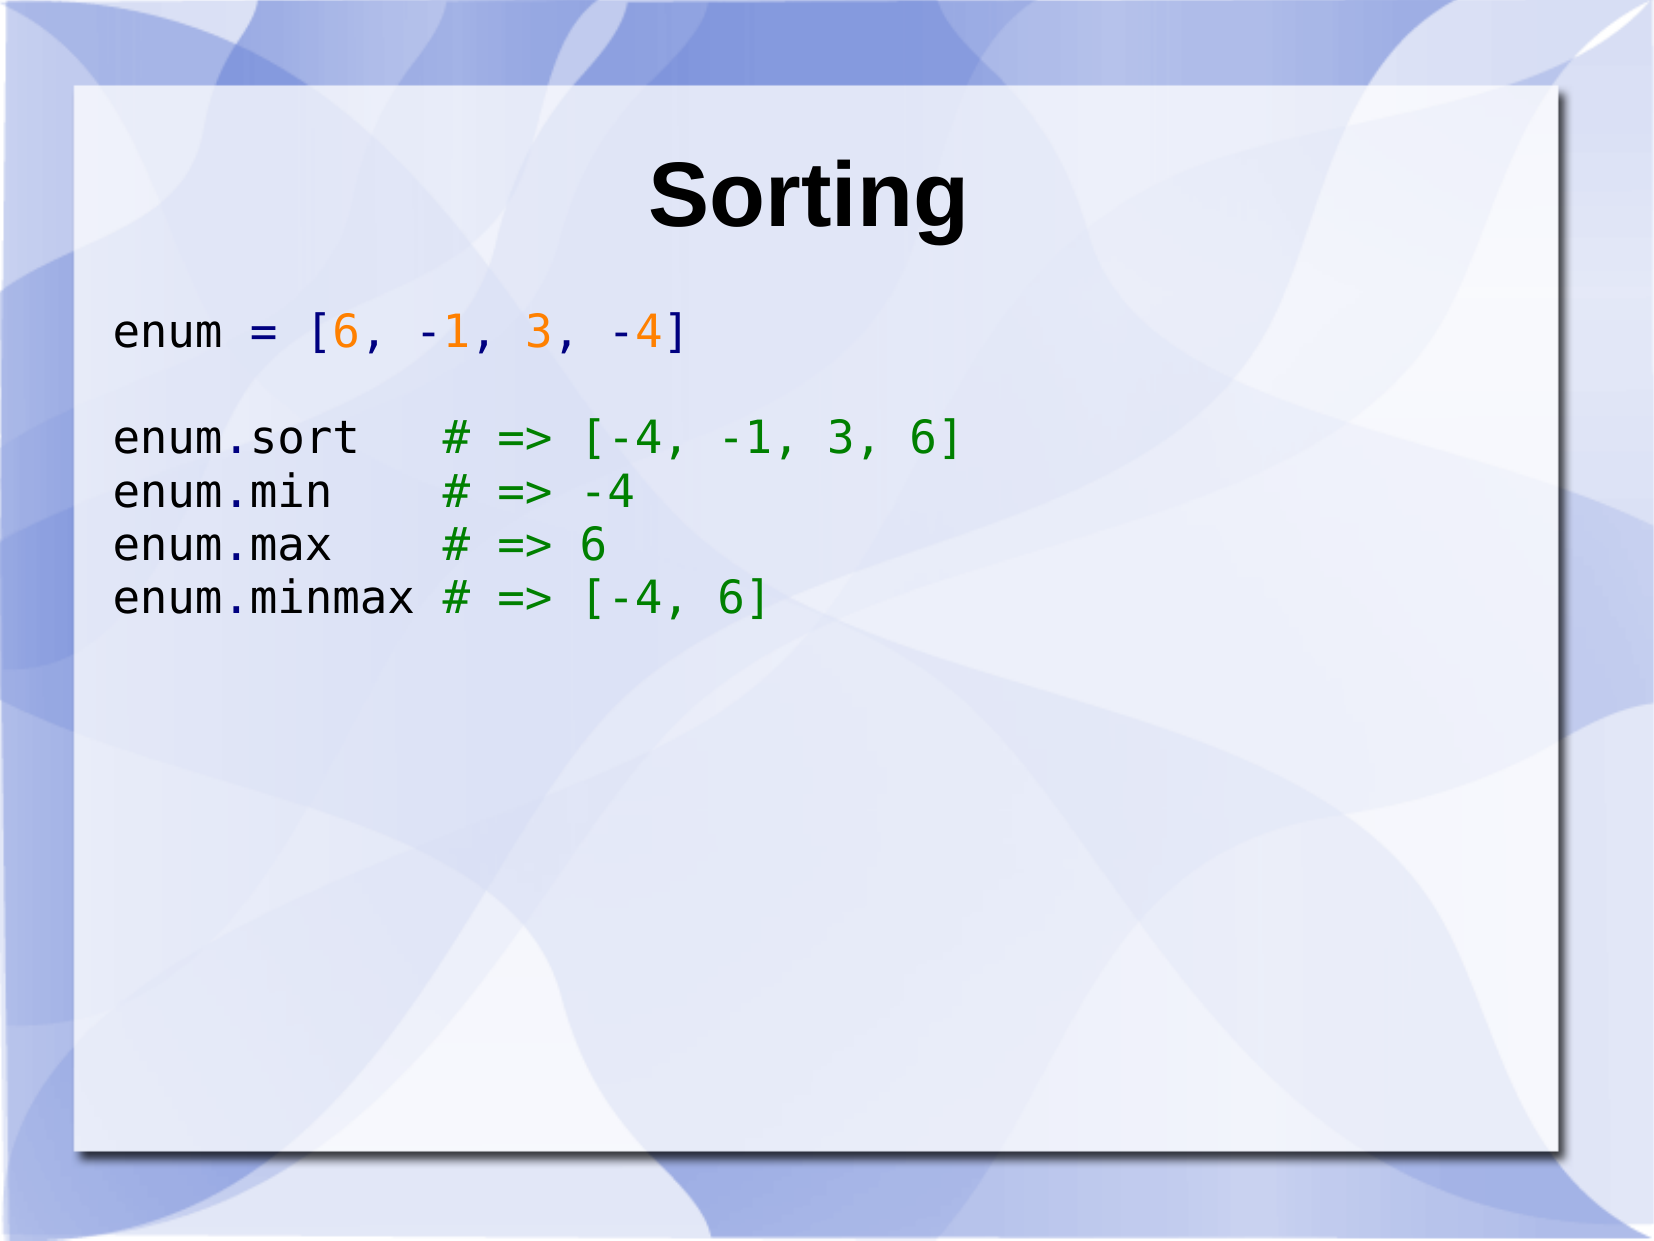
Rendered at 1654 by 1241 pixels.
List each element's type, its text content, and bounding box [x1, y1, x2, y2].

title Sorting [82, 90, 1536, 298]
text_box enum = [6, -1, 3, -4] enum.sort # => [-4, -1, 3, 6] enum.min # => -4 enum.max # => 6 enum.minmax # => [-4, 6] [112, 304, 1501, 640]
picture [0, 0, 1654, 1241]
